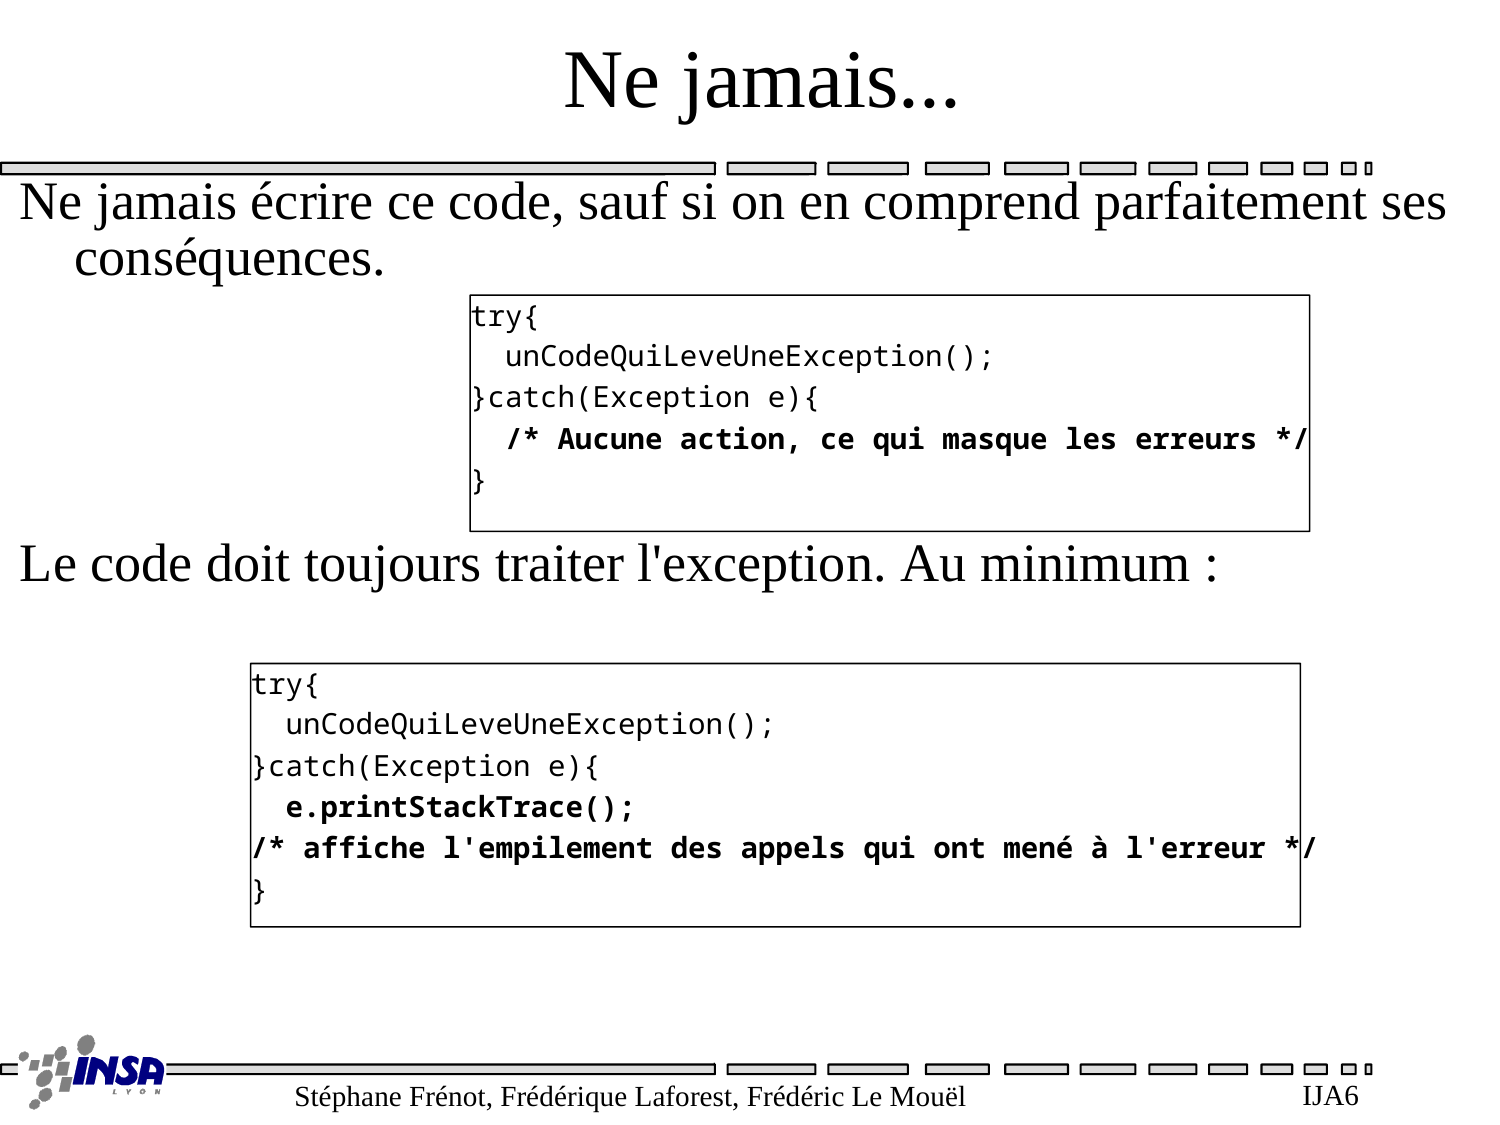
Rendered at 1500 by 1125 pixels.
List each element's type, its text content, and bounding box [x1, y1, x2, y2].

list Ne jamais écrire ce code, sauf si on en comprend parfaitement ses conséquences. Le code doit toujours traiter l'exception. Au minimum : [19, 174, 1487, 1001]
title Ne jamais... [125, 0, 1401, 163]
text_box try{ unCodeQuiLeveUneException(); }catch(Exception e){ e.printStackTrace(); /* affiche l'empilement des appels qui ont mené à l'erreur */ } [250, 663, 1319, 909]
text_box try{ unCodeQuiLeveUneException(); }catch(Exception e){ /* Aucune action, ce qui masque les erreurs */ } [470, 295, 1311, 500]
